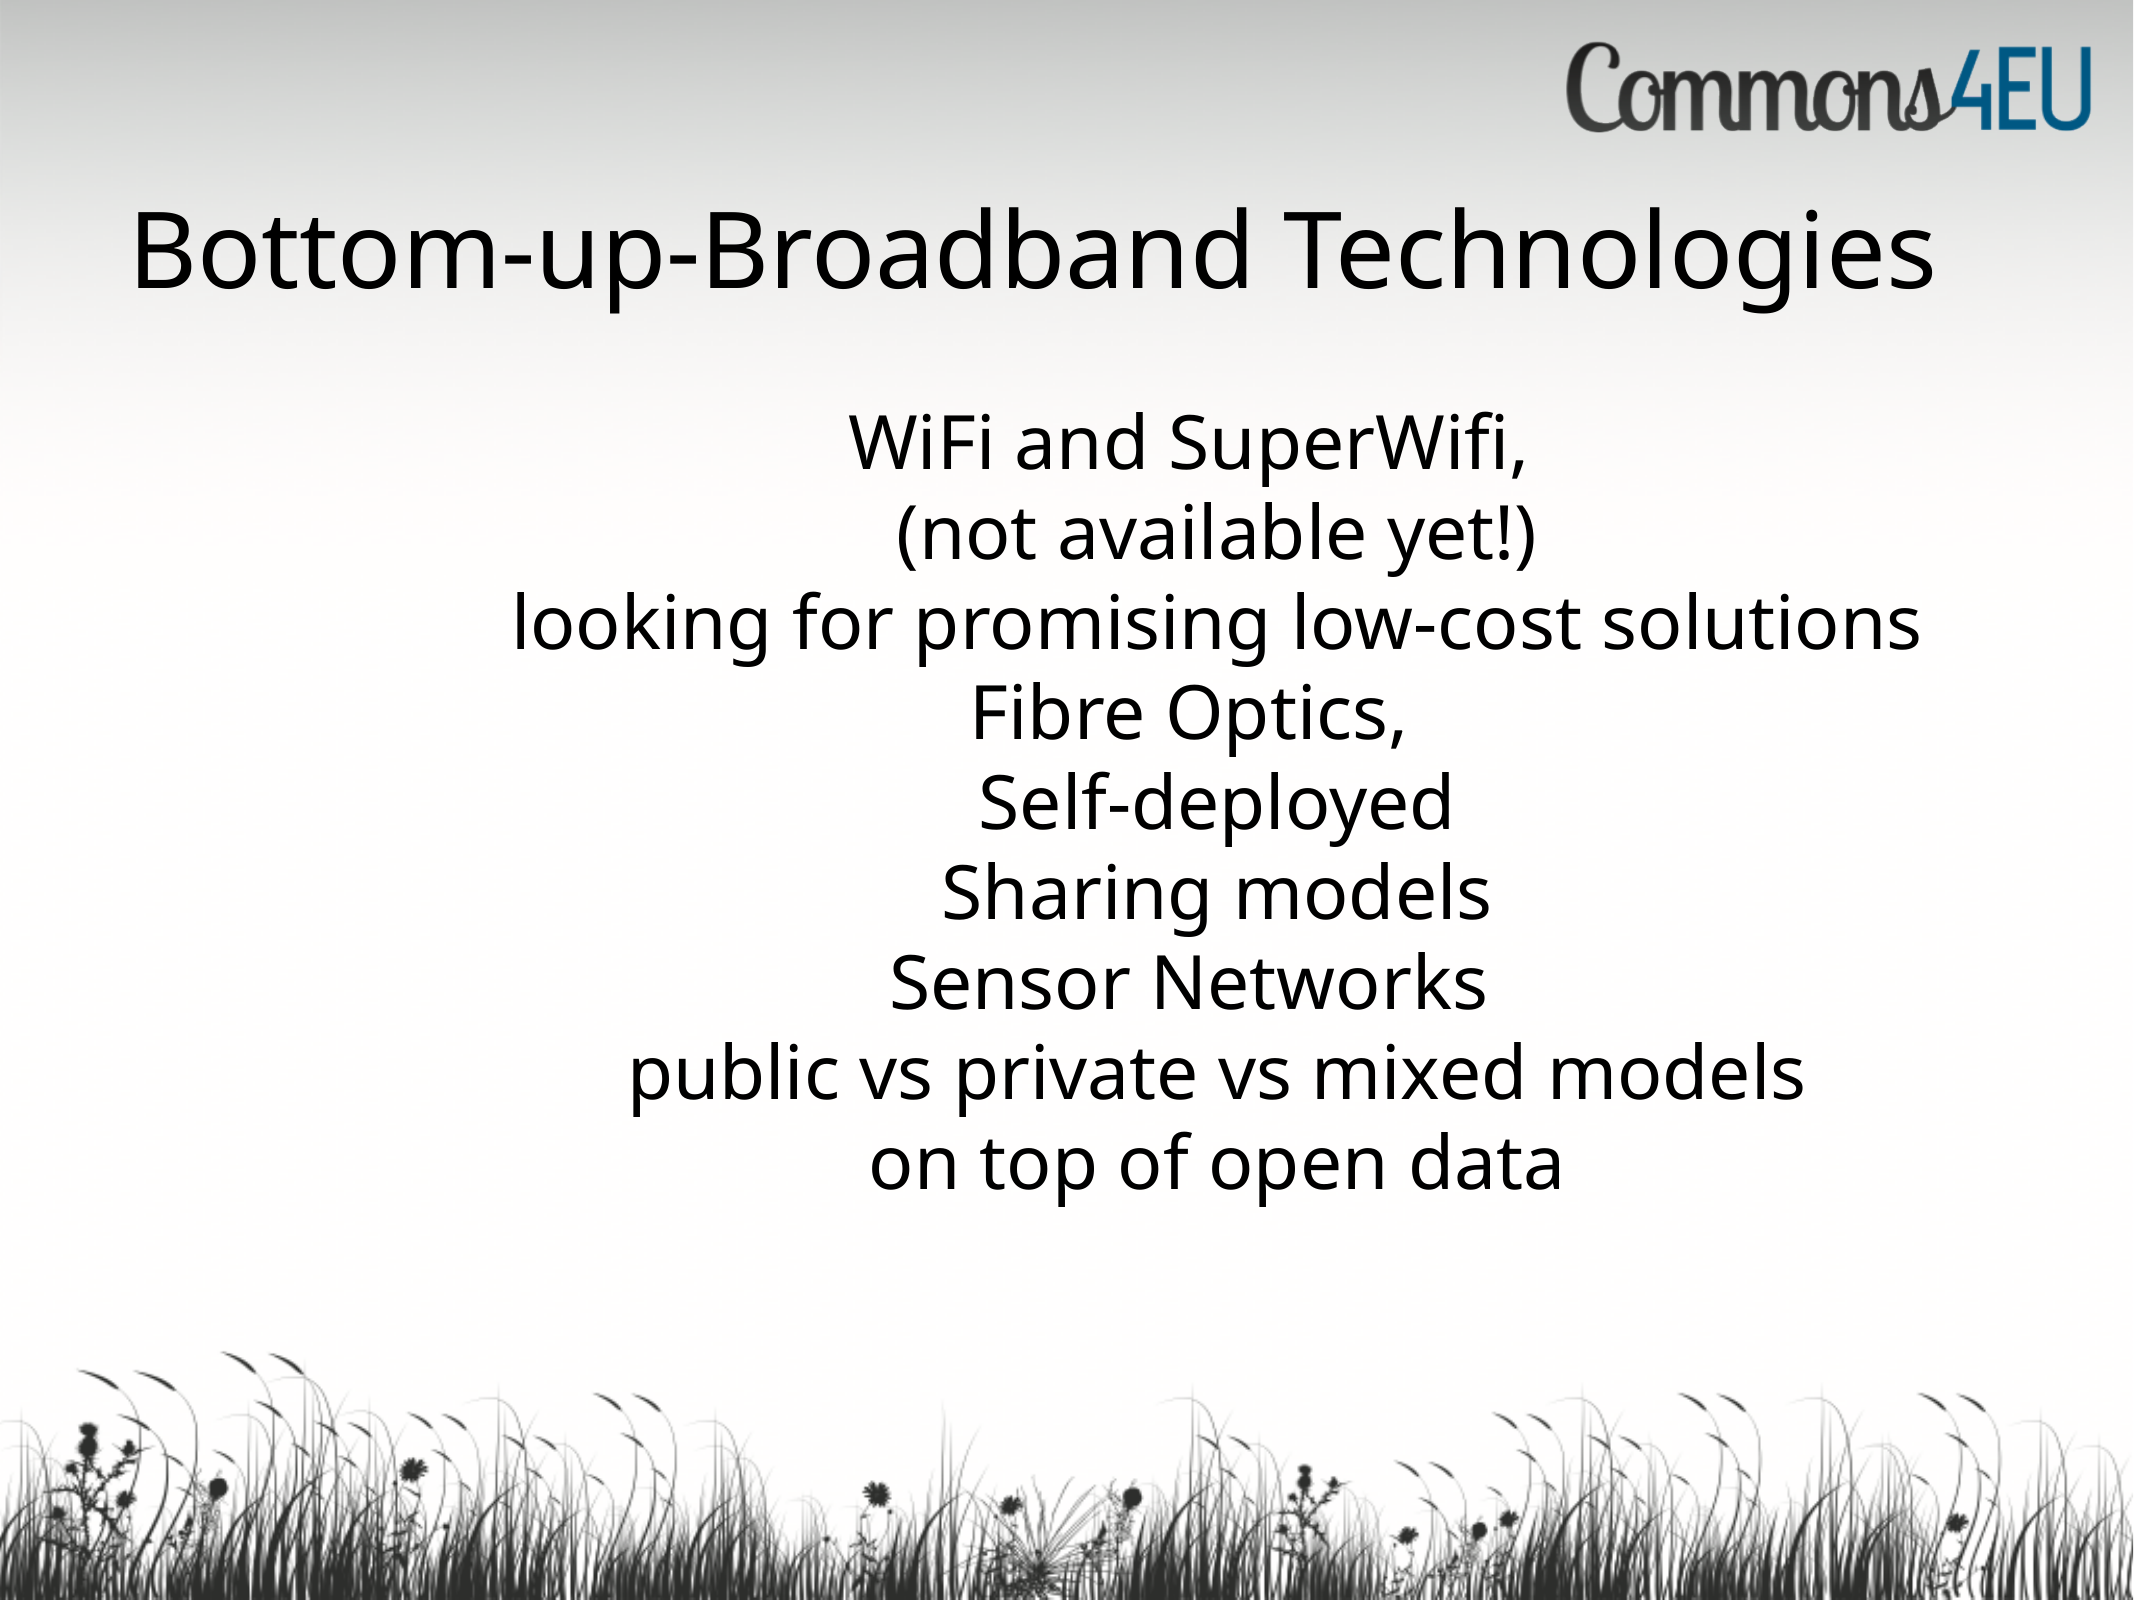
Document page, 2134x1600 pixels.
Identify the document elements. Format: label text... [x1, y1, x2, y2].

title Bottom-up-Broadband Technologies [106, 158, 2027, 331]
picture [0, 0, 2134, 1600]
list WiFi and SuperWifi, (not available yet!) looking for promising low-cost solutions Fibre Optics, Self-deployed Sharing models Sensor Networks public vs private vs mixed models on top of open data [352, 373, 2027, 1235]
